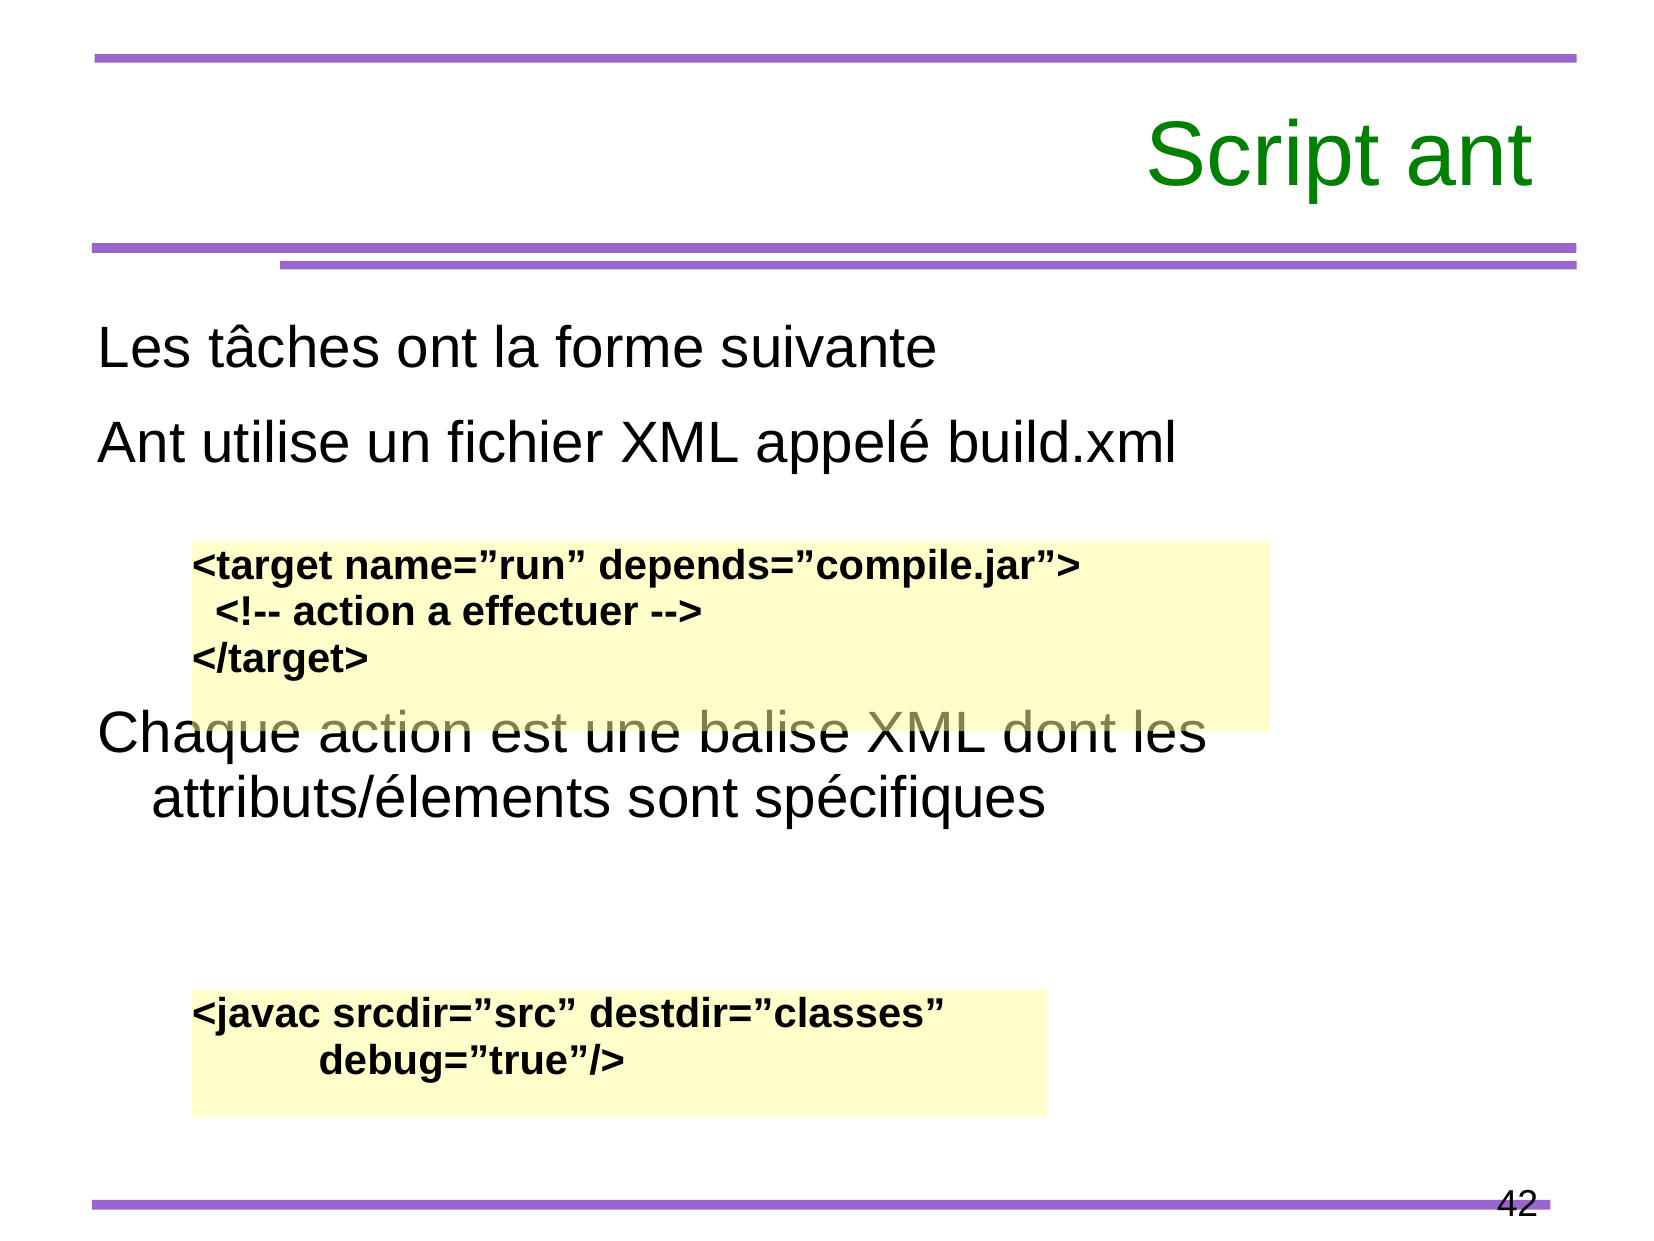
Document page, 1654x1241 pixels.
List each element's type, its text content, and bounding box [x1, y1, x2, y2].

list Les tâches ont la forme suivante Ant utilise un fichier XML appelé build.xml Chaque action est une balise XML dont les attributs/élements sont spécifiques [80, 315, 1588, 1169]
title Script ant [121, 49, 1534, 257]
text_box <javac srcdir=”src” destdir=”classes” debug=”true”/> [192, 990, 1048, 1117]
text_box <target name=”run” depends=”compile.jar”> <!-- action a effectuer --> </target> [192, 541, 1270, 732]
